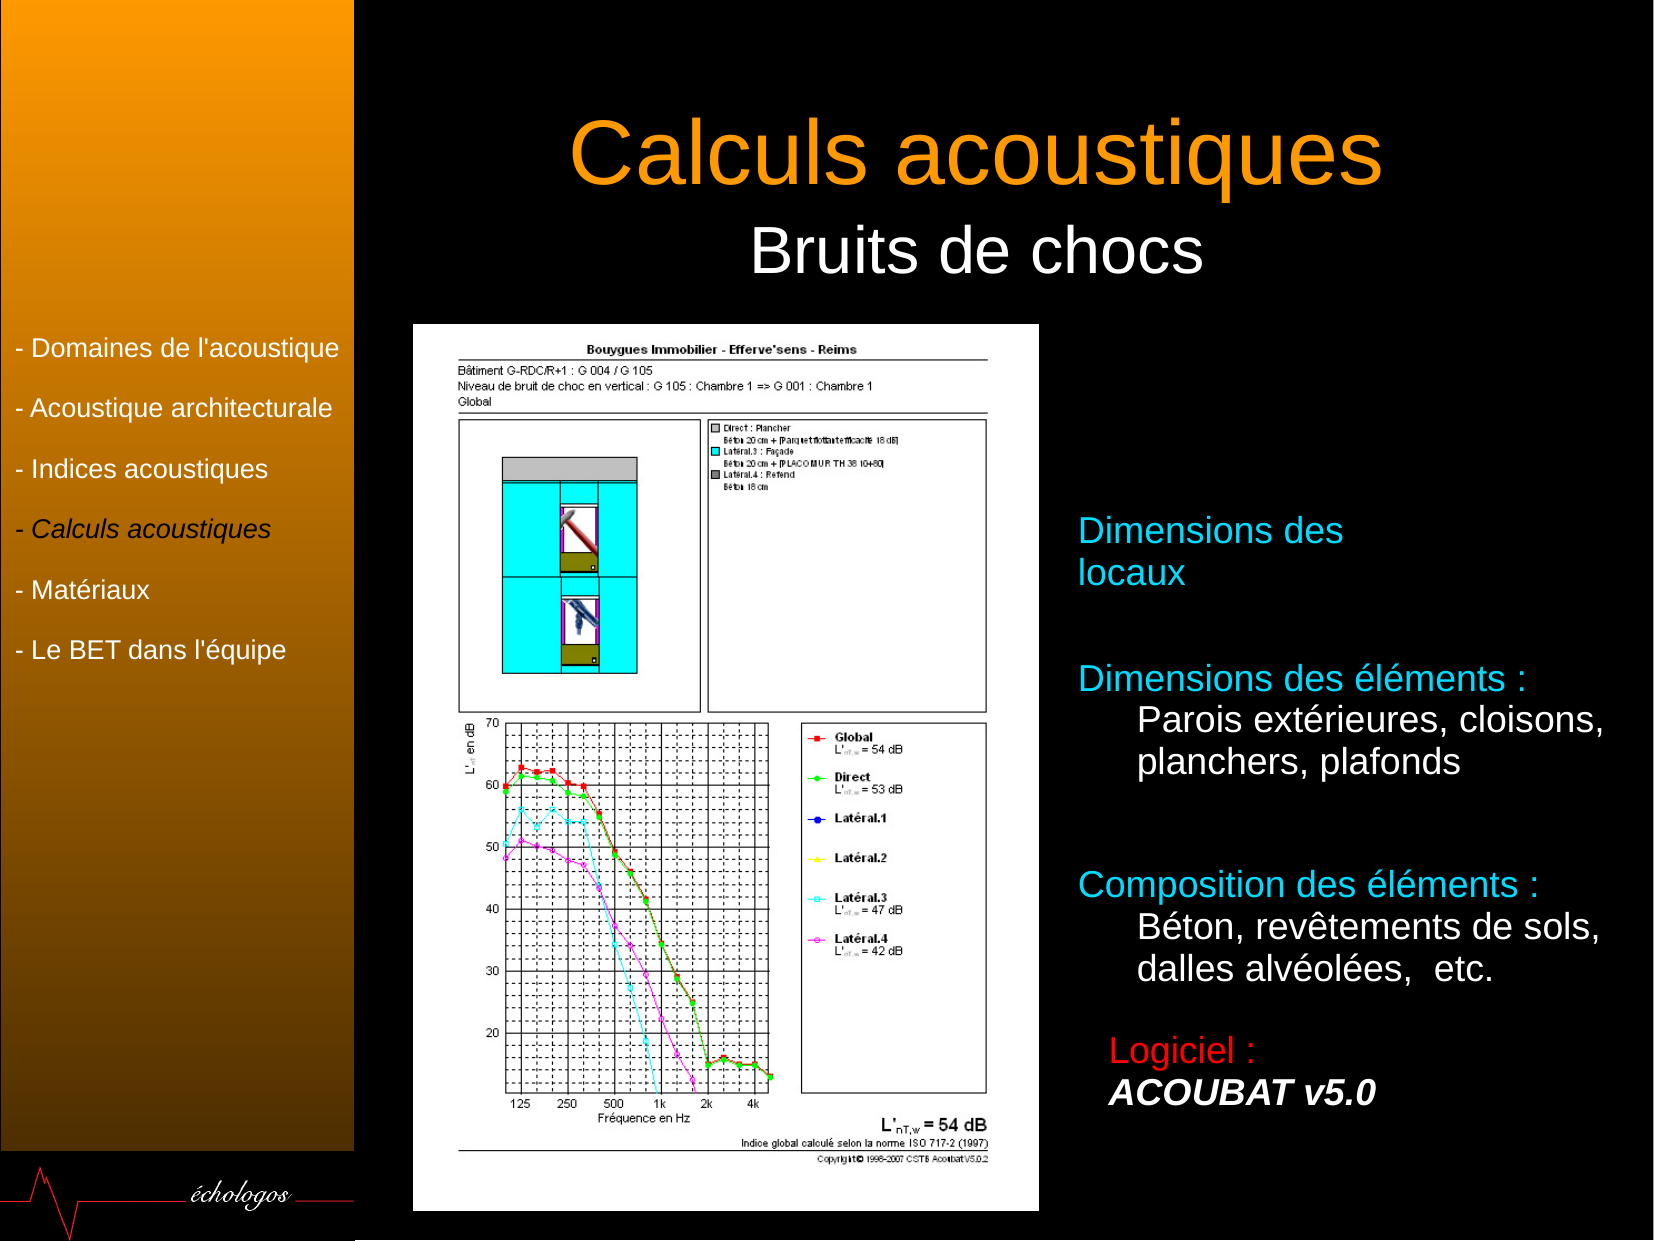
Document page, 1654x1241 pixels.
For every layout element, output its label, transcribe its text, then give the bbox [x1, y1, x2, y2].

text_box Dimensions des éléments : Parois extérieures, cloisons, planchers, plafonds [1063, 649, 1654, 791]
picture [413, 324, 1039, 1211]
text_box Composition des éléments : Béton, revêtements de sols, dalles alvéolées, etc. [1063, 856, 1654, 998]
title Calculs acoustiques [383, 56, 1571, 206]
text_box Dimensions des locaux [1063, 501, 1477, 601]
text_box Bruits de chocs [383, 206, 1571, 294]
text_box Logiciel : ACOUBAT v5.0 [1093, 1022, 1392, 1123]
picture [0, 1166, 355, 1241]
text_box - Domaines de l'acoustique - Acoustique architecturale - Indices acoustiques - Calculs acoustiques - Matériaux - Le BET dans l'équipe [0, 325, 355, 755]
